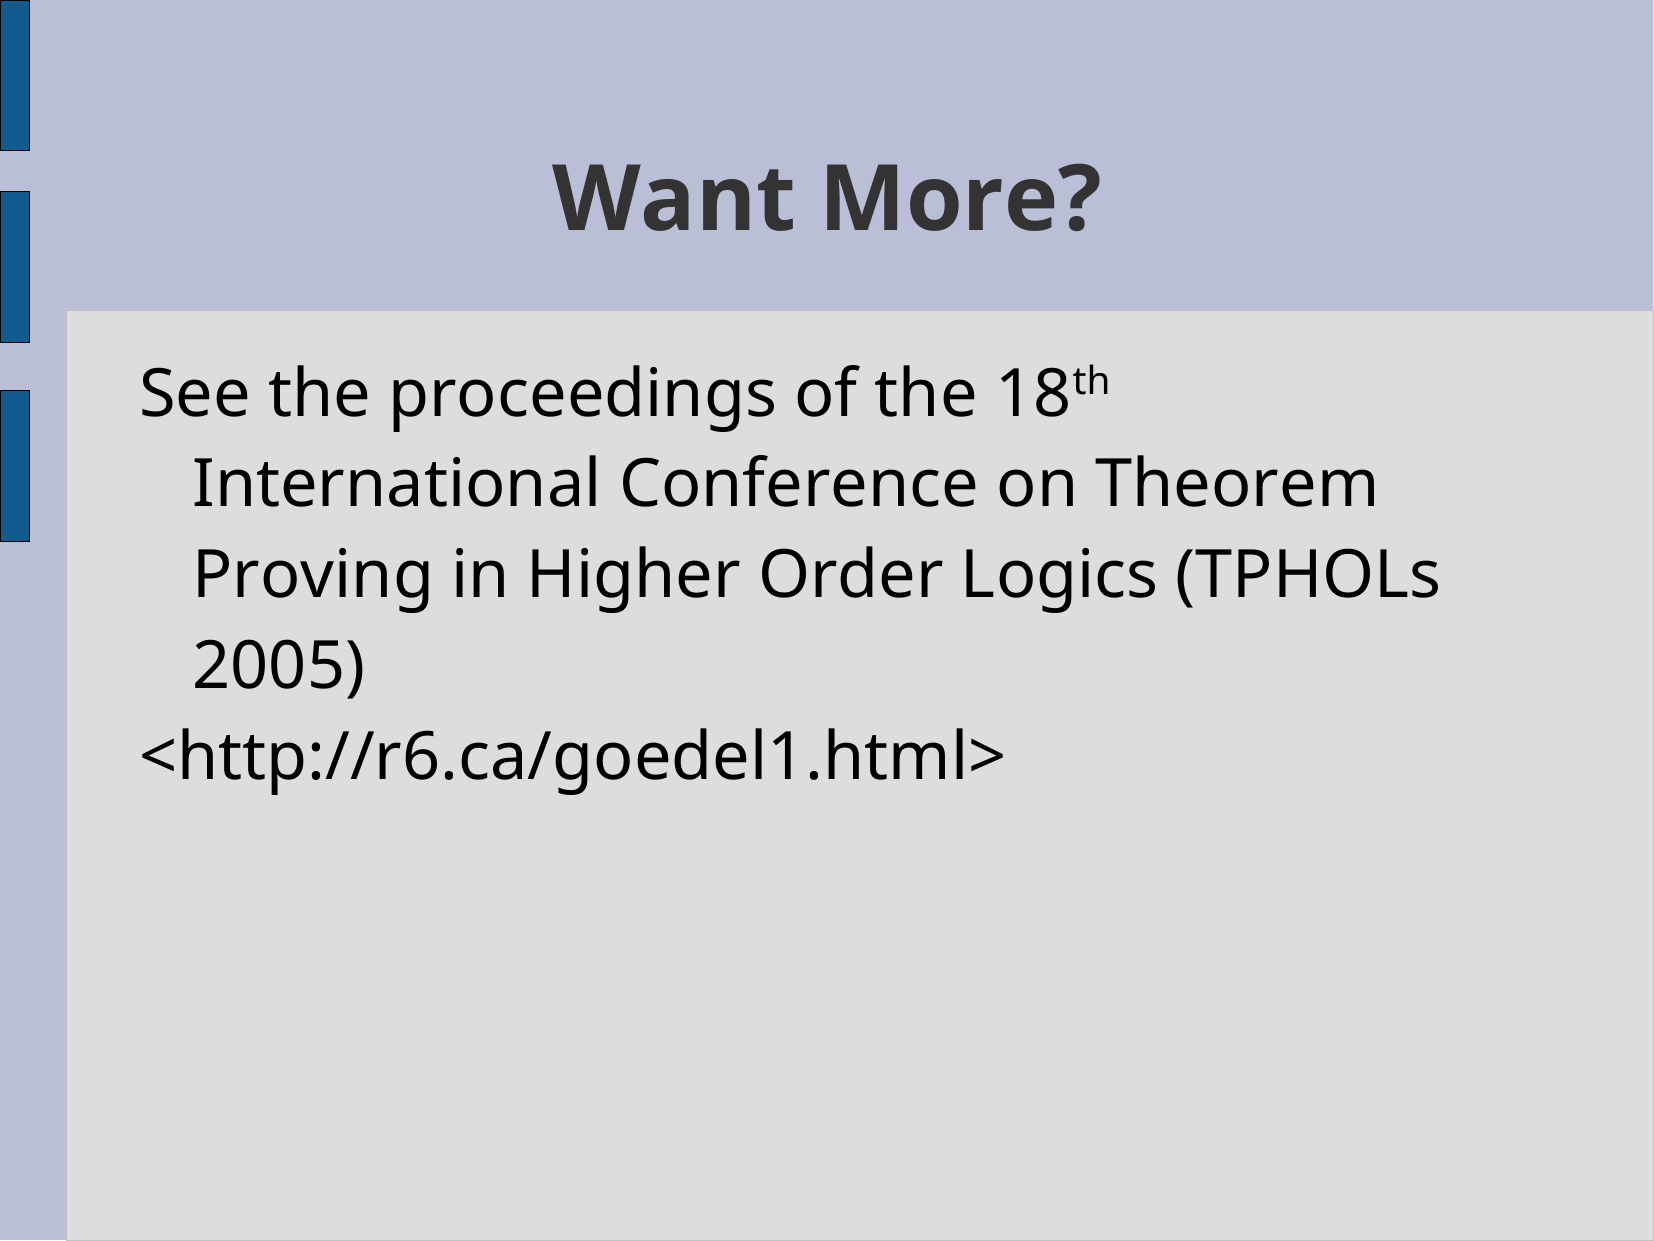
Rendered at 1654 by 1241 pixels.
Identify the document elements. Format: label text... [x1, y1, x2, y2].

list See the proceedings of the 18th International Conference on Theorem Proving in Higher Order Logics (TPHOLs 2005) <http://r6.ca/goedel1.html> [121, 344, 1534, 1201]
title Want More? [121, 91, 1534, 299]
